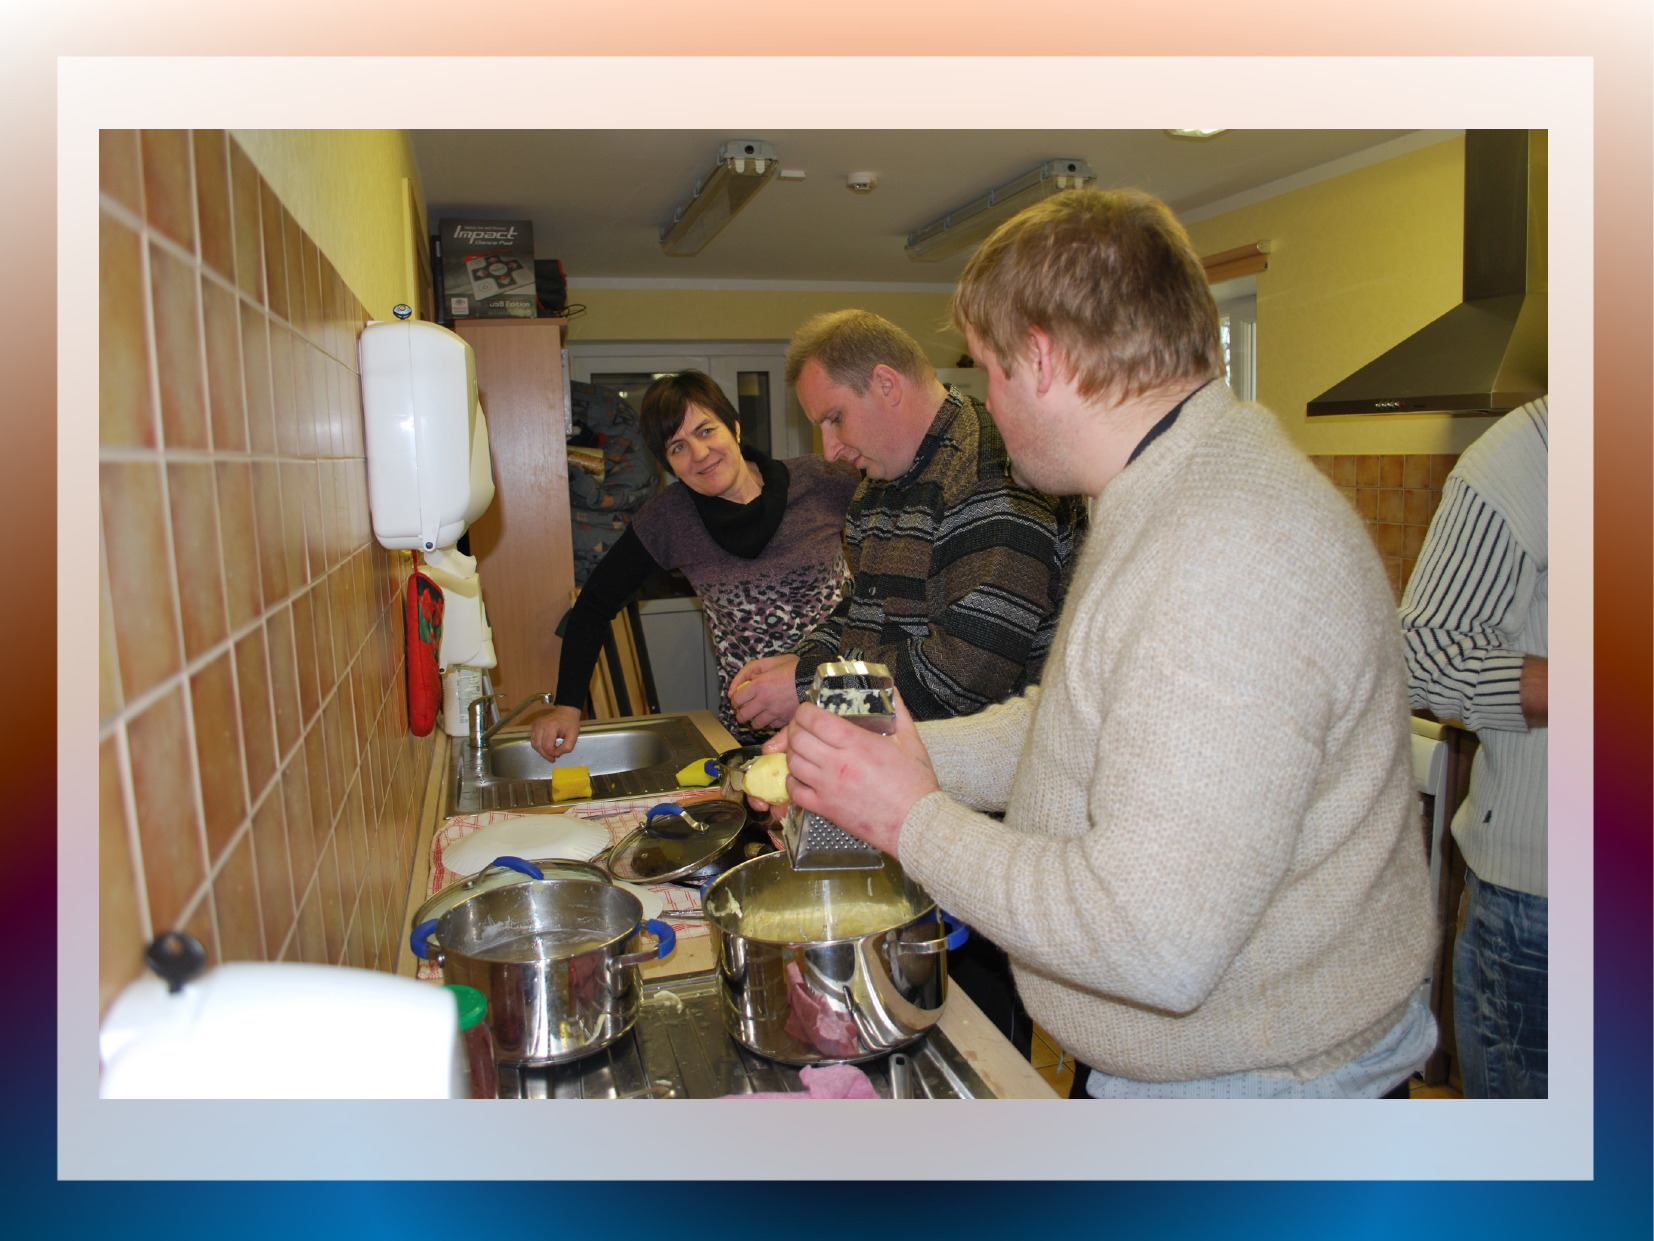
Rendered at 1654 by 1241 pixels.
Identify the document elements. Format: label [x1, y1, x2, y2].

picture [99, 129, 1548, 1099]
